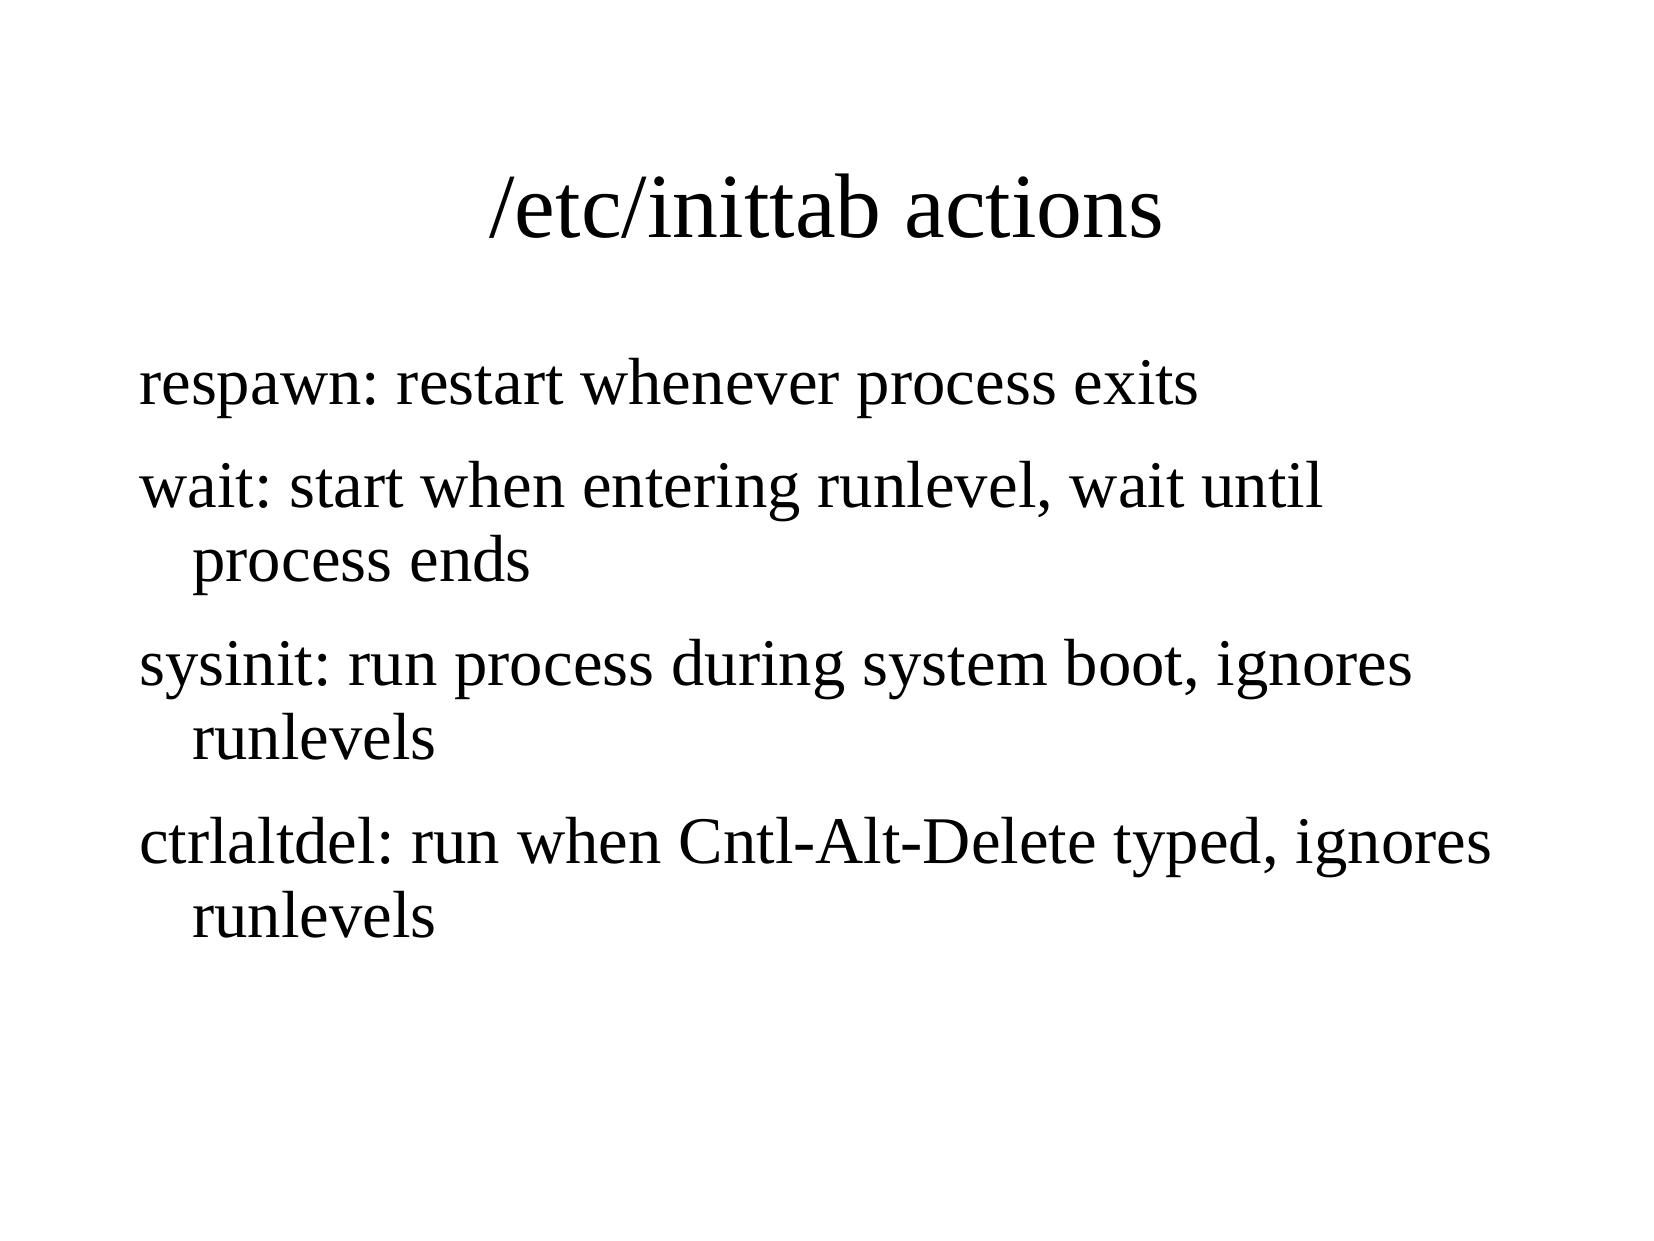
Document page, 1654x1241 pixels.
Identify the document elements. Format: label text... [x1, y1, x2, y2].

list respawn: restart whenever process exits wait: start when entering runlevel, wait until process ends sysinit: run process during system boot, ignores runlevels ctrlaltdel: run when Cntl-Alt-Delete typed, ignores runlevels [121, 344, 1534, 1127]
title /etc/inittab actions [121, 102, 1534, 311]
